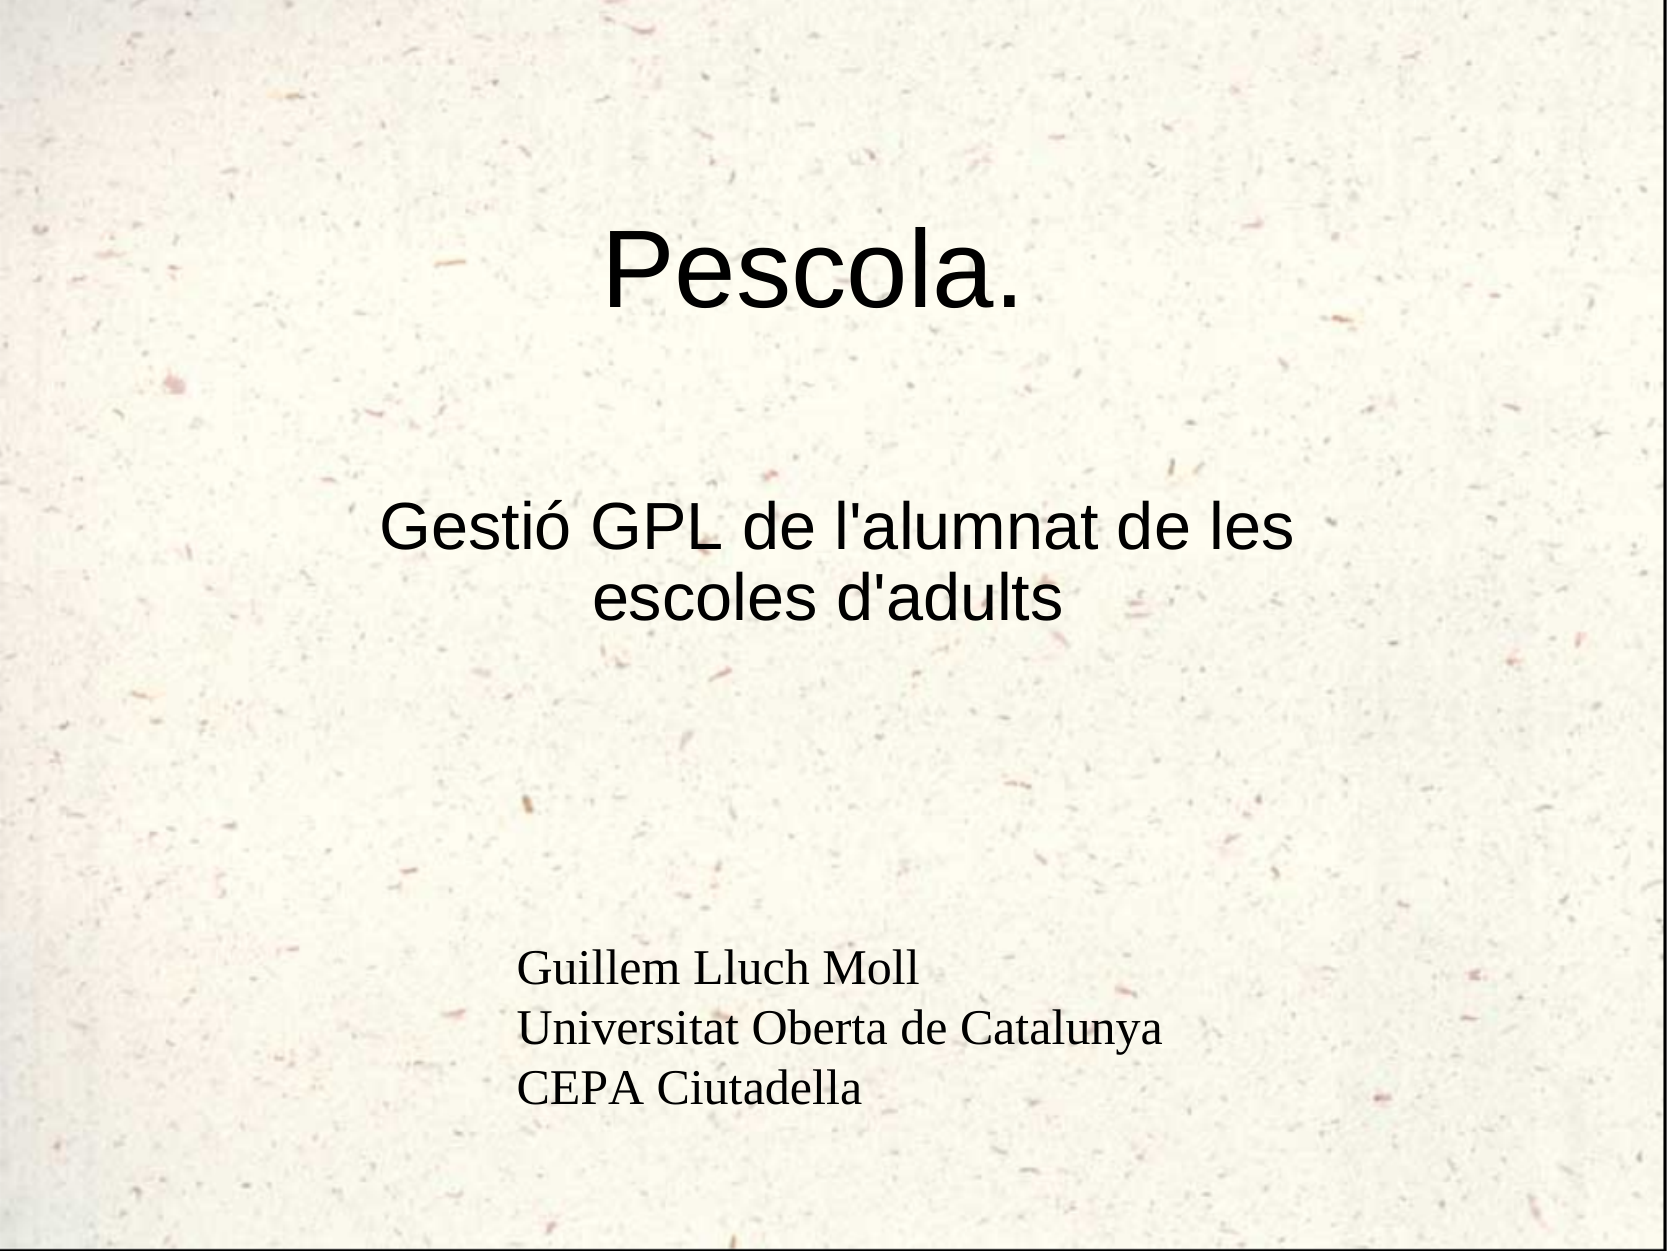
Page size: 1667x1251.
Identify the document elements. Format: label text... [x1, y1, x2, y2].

subtitle Gestió GPL de l'alumnat de les escoles d'adults [295, 492, 1380, 650]
text_box Guillem Lluch Moll Universitat Oberta de Catalunya CEPA Ciutadella [501, 927, 1182, 1123]
picture [0, 0, 1667, 1251]
title Pescola. [120, 213, 1506, 414]
